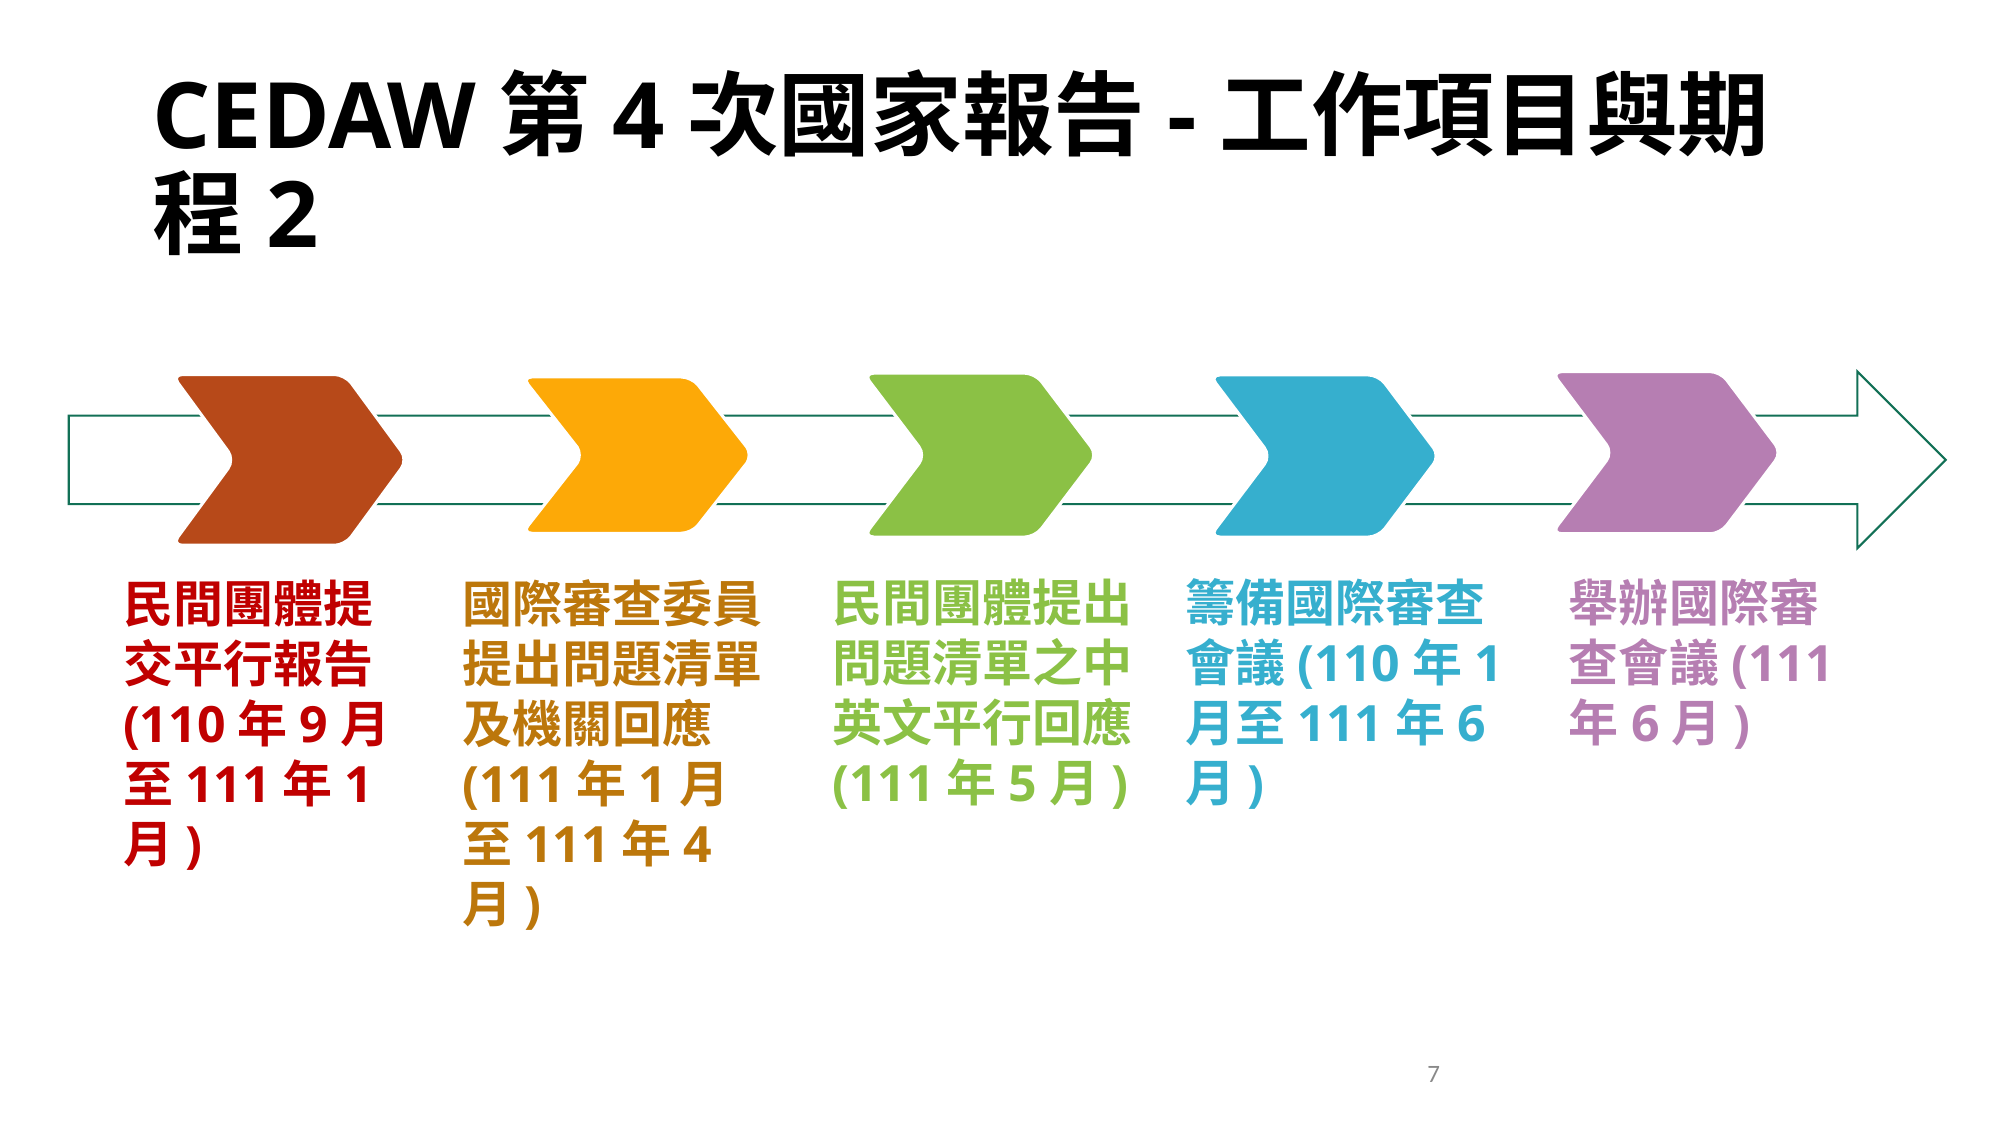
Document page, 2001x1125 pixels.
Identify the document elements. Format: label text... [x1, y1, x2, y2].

text_box 7 [1412, 1042, 1863, 1103]
text_box 民間團體提出問題清單之中英文平行回應(111年5月) [817, 564, 1151, 819]
text_box 國際審查委員提出問題清單及機關回應(111年1月至111年4月) [447, 565, 780, 940]
text_box 舉辦國際審查會議(111年6月) [1554, 564, 1853, 759]
text_box 民間團體提交平行報告(110年9月至111年1月) [108, 565, 420, 880]
text_box 籌備國際審查會議(110年1月至111年6月) [1171, 564, 1523, 819]
text_box [68, 371, 1946, 549]
title CEDAW第4次國家報告-工作項目與期程2 [137, 59, 1863, 278]
